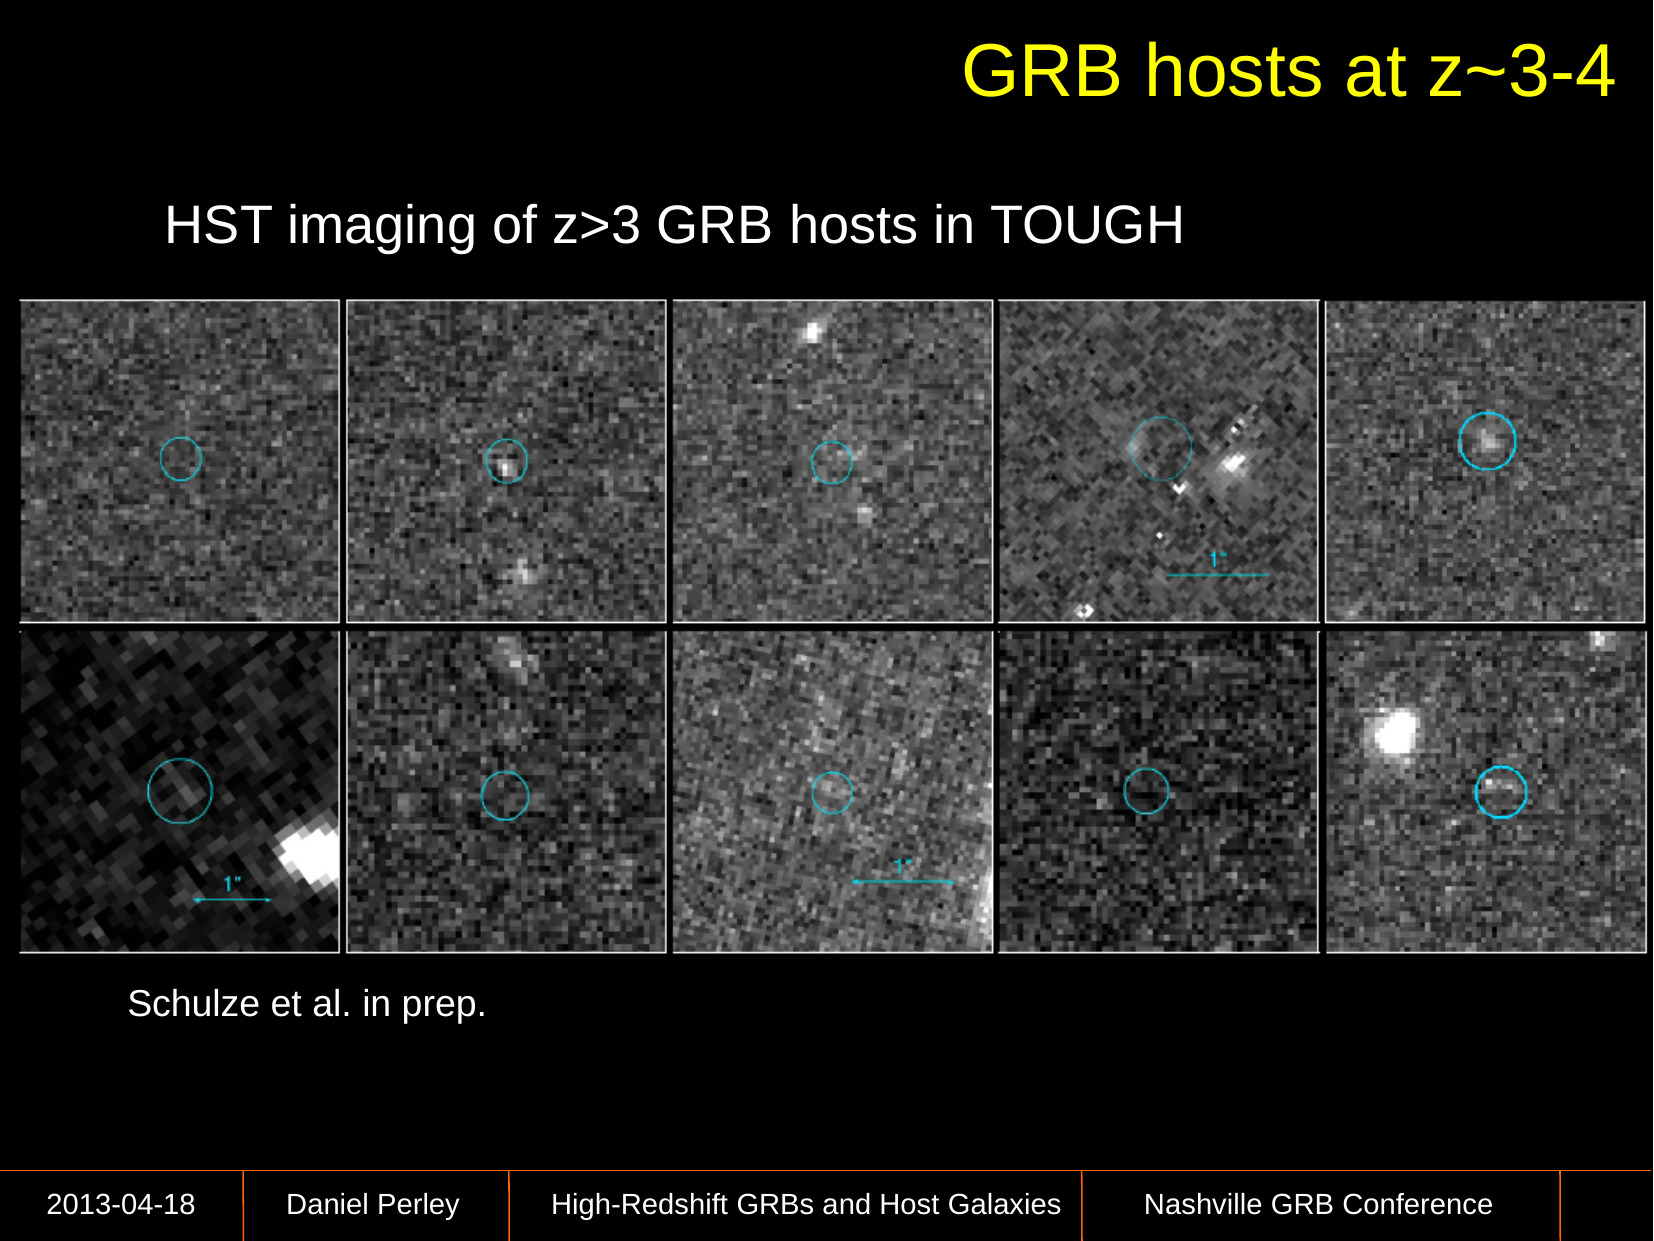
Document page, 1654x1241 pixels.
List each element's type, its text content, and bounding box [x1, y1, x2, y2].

text_box HST imaging of z>3 GRB hosts in TOUGH [150, 187, 1276, 263]
title GRB hosts at z~3-4 [262, 27, 1618, 114]
picture [15, 295, 1653, 960]
text_box Schulze et al. in prep. [112, 975, 901, 1032]
